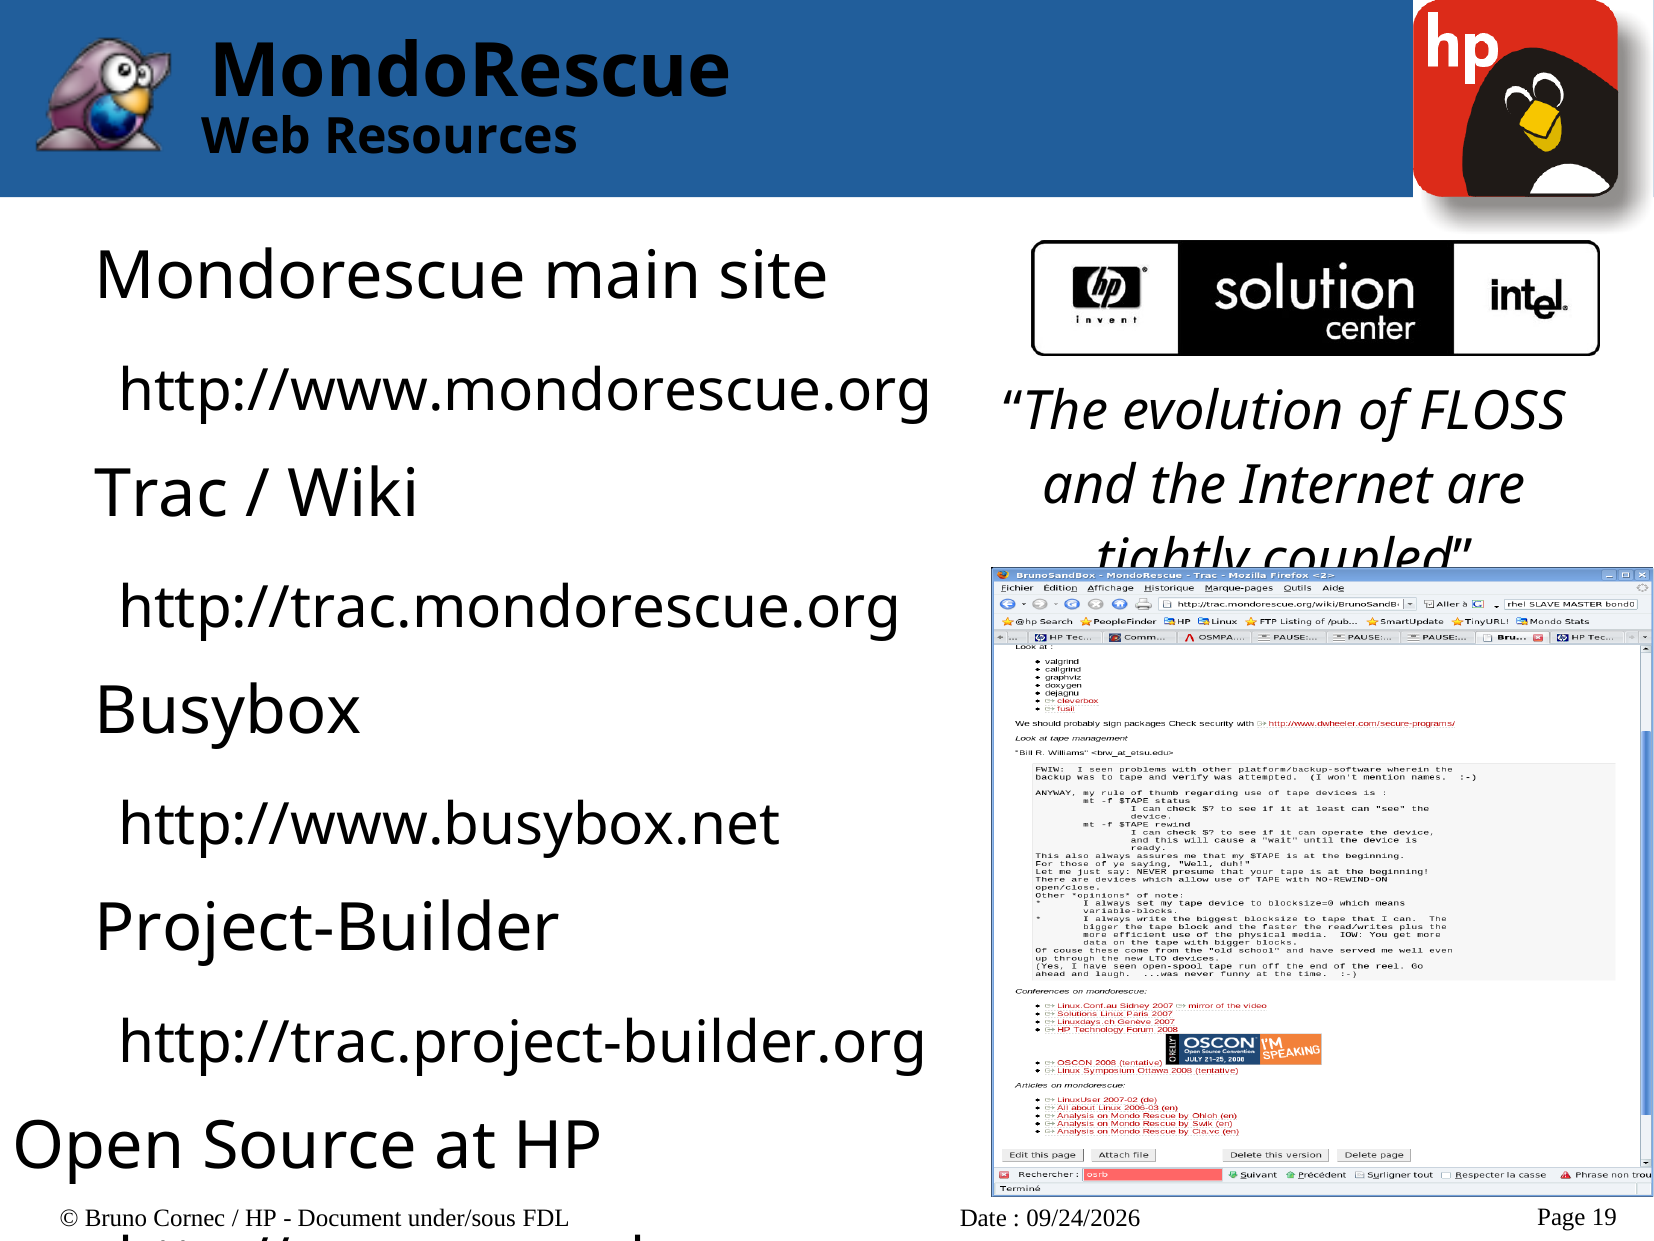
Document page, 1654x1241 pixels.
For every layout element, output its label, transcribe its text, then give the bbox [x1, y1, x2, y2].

picture [991, 567, 1654, 1197]
text_box “The evolution of FLOSS and the Internet are tightly coupled” [1003, 371, 1631, 567]
picture [0, 0, 211, 199]
picture [1031, 240, 1600, 356]
title Web Resources [201, 32, 1191, 241]
picture [1413, 0, 1654, 235]
list Mondorescue main site http://www.mondorescue.org Trac / Wiki http://trac.mondorescue.org Busybox http://www.busybox.net Project-Builder http://trac.project-builder.org Open Source at HP http://opensource.hp.com [11, 227, 1089, 1241]
